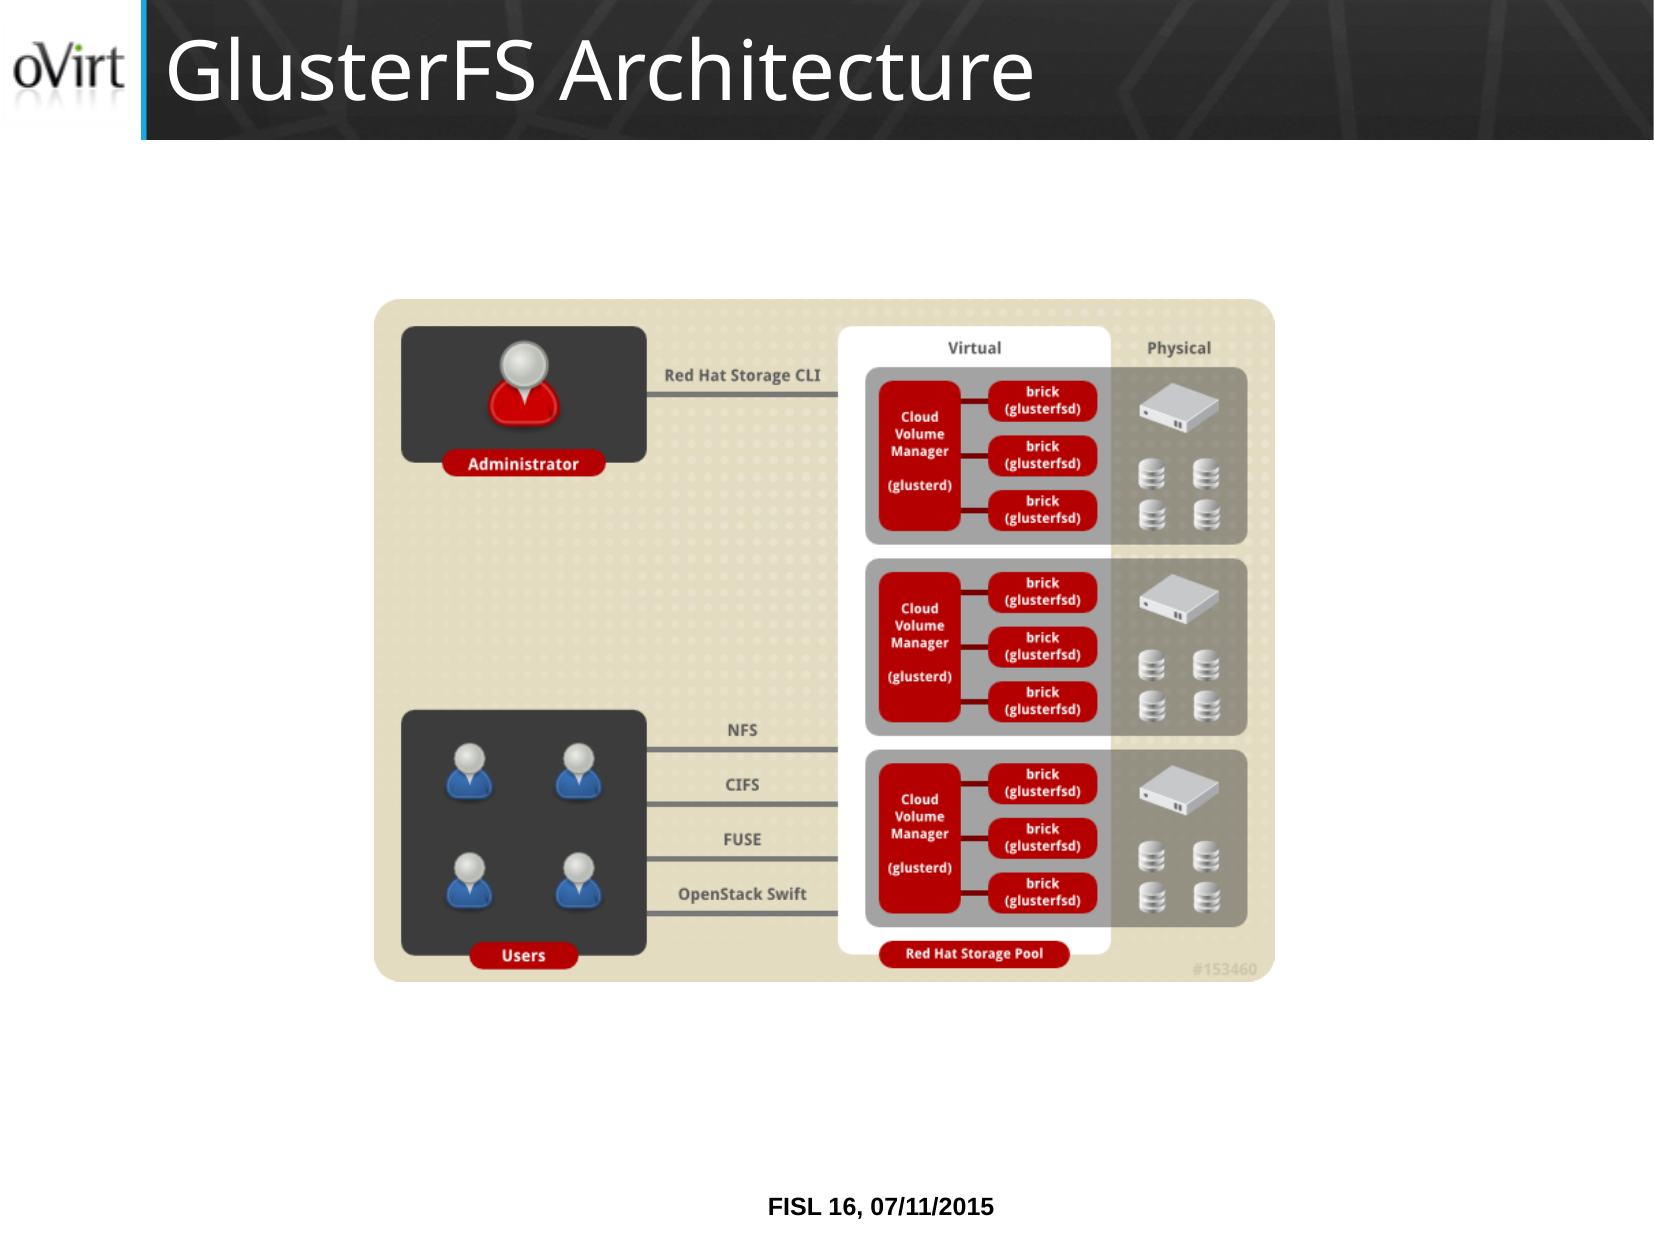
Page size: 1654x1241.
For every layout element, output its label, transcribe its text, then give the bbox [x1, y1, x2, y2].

picture [0, 0, 1654, 140]
picture [374, 299, 1275, 982]
title GlusterFS Architecture [164, 11, 1653, 126]
